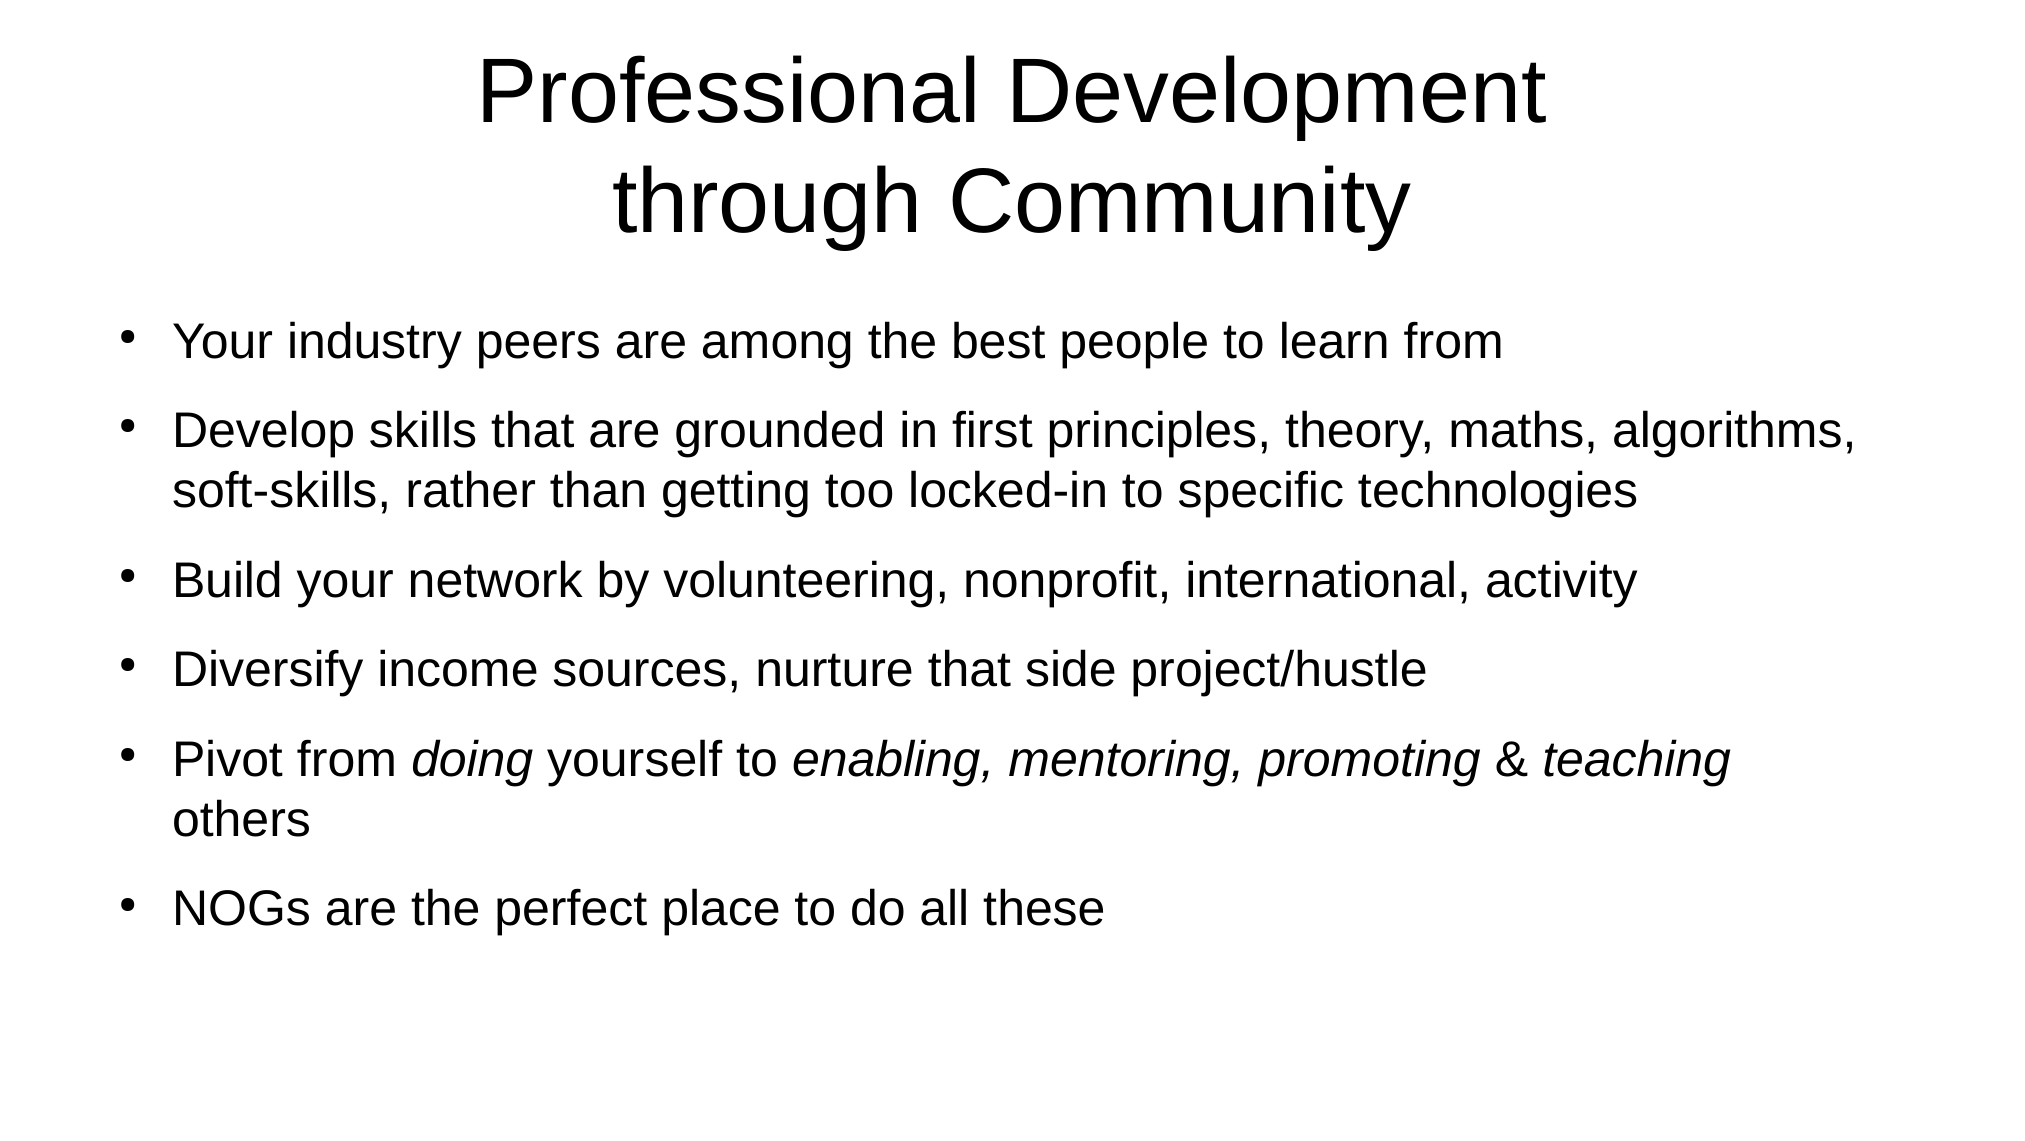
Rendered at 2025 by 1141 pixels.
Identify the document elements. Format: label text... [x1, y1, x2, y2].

list Your industry peers are among the best people to learn from Develop skills that are grounded in first principles, theory, maths, algorithms, soft-skills, rather than getting too locked-in to specific technologies Build your network by volunteering, nonprofit, international, activity Diversify income sources, nurture that side project/hustle Pivot from doing yourself to enabling, mentoring, promoting & teaching others NOGs are the perfect place to do all these [101, 308, 1875, 970]
title Professional Development through Community [101, 30, 1924, 251]
